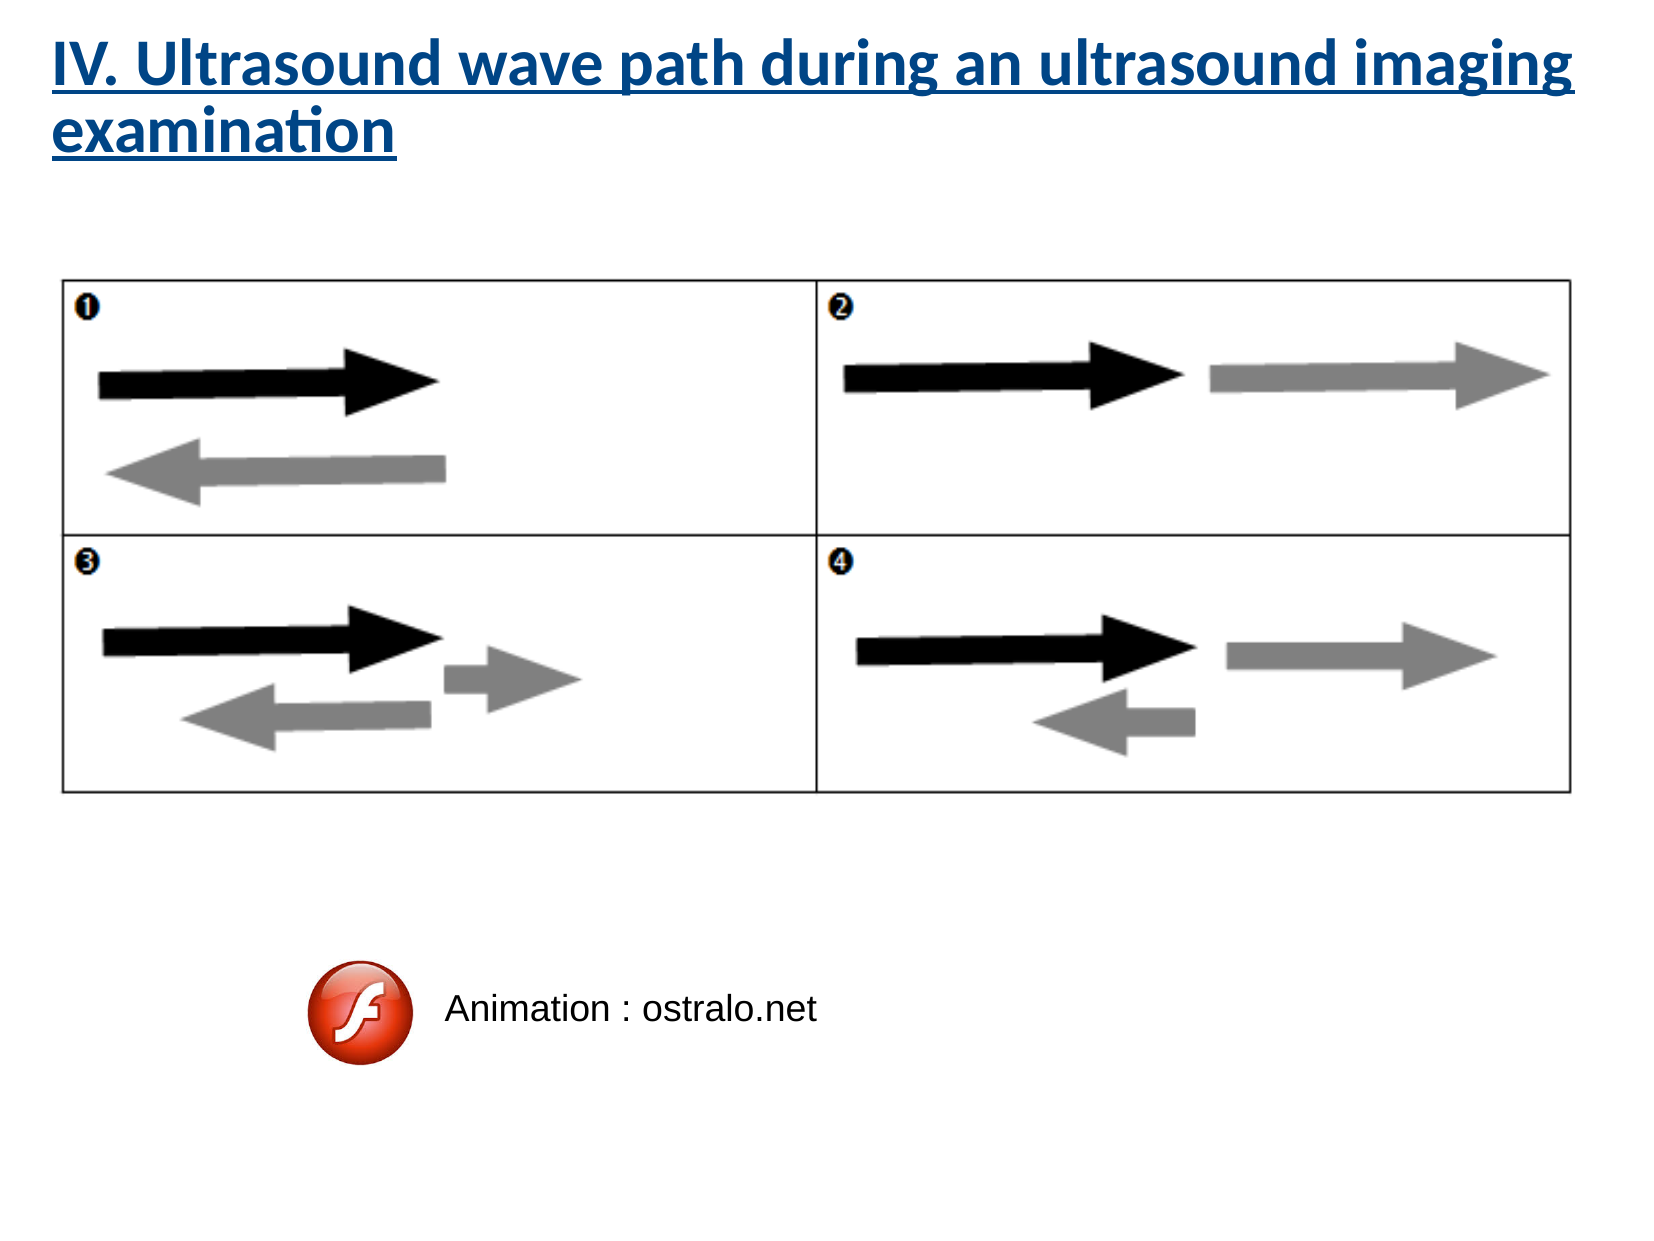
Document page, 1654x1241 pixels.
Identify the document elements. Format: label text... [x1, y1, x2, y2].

picture [306, 959, 414, 1066]
text_box Animation : ostralo.net [429, 980, 832, 1038]
picture [52, 271, 1576, 803]
text_box IV. Ultrasound wave path during an ultrasound imaging examination [37, 27, 1626, 206]
